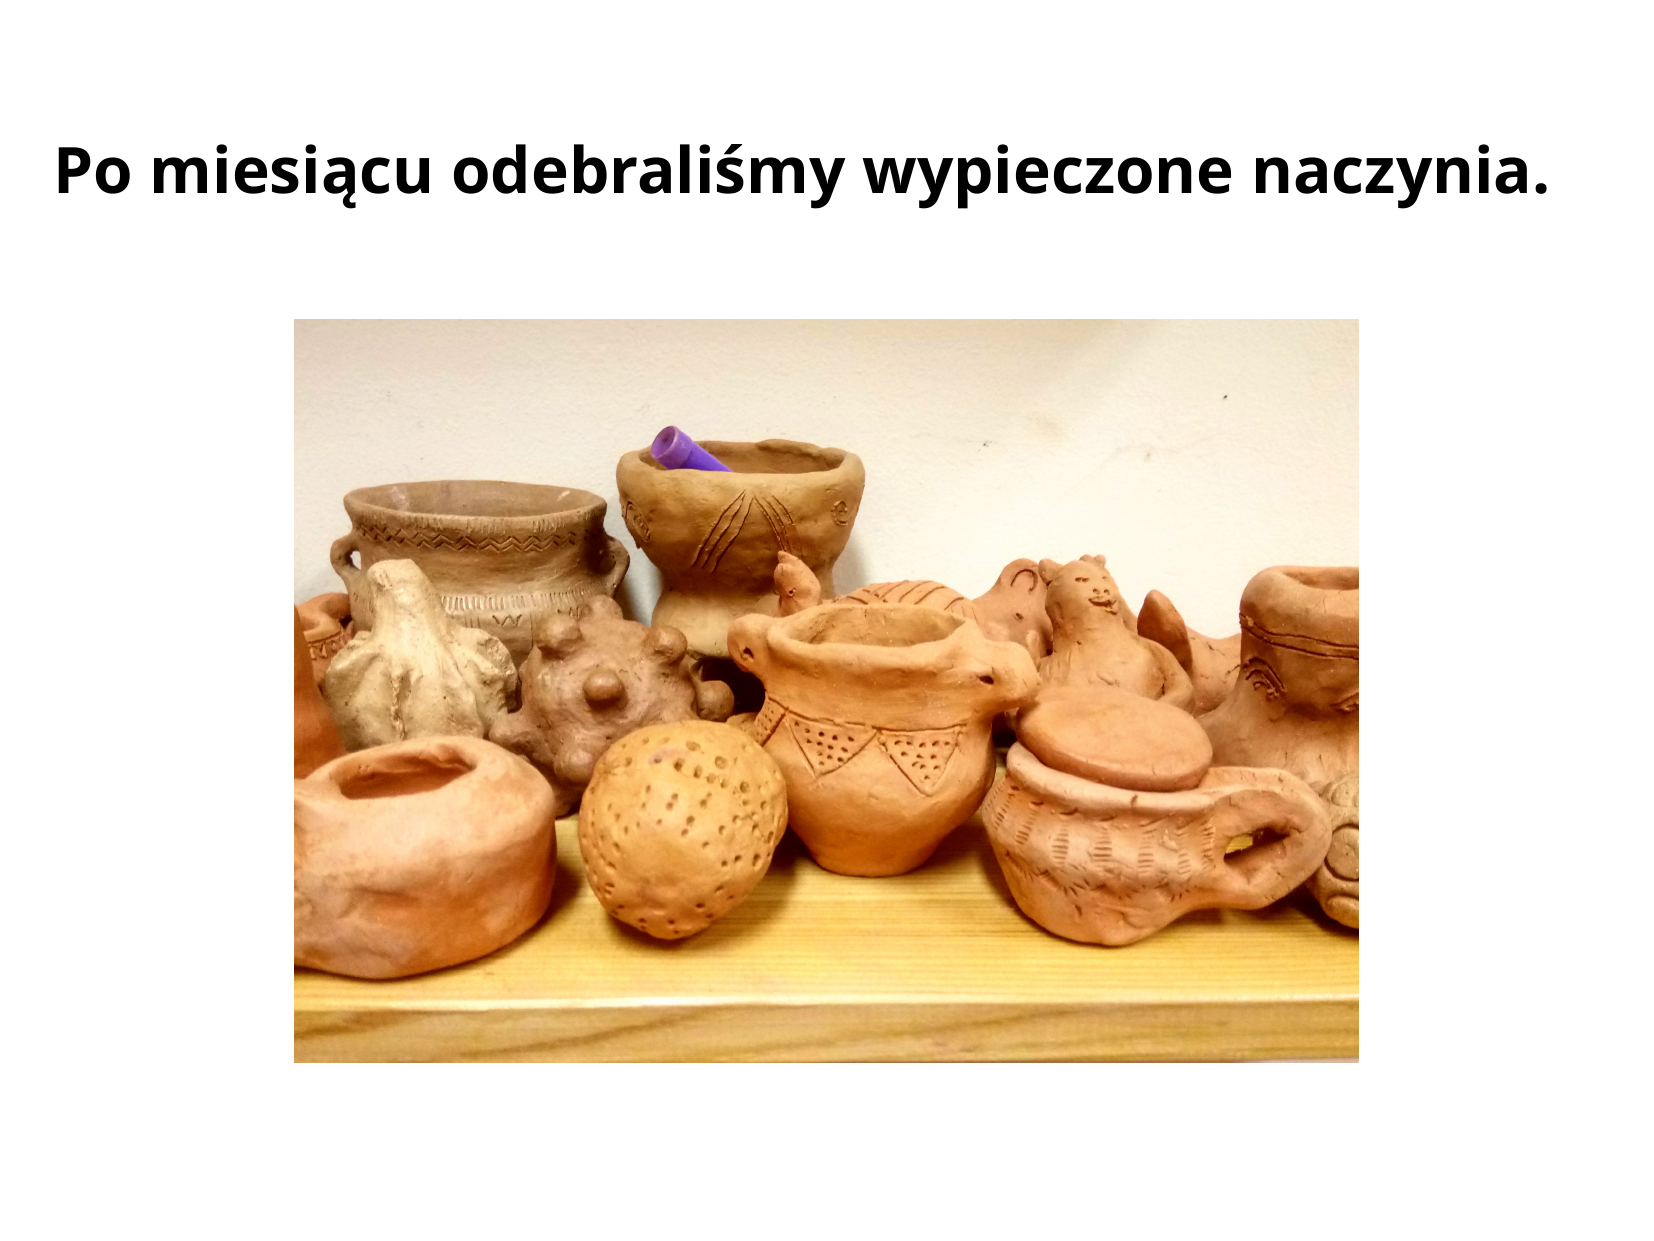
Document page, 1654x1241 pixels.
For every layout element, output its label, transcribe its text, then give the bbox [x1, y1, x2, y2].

picture [294, 319, 1359, 1063]
list Po miesiącu odebraliśmy wypieczone naczynia. [47, 129, 1560, 284]
